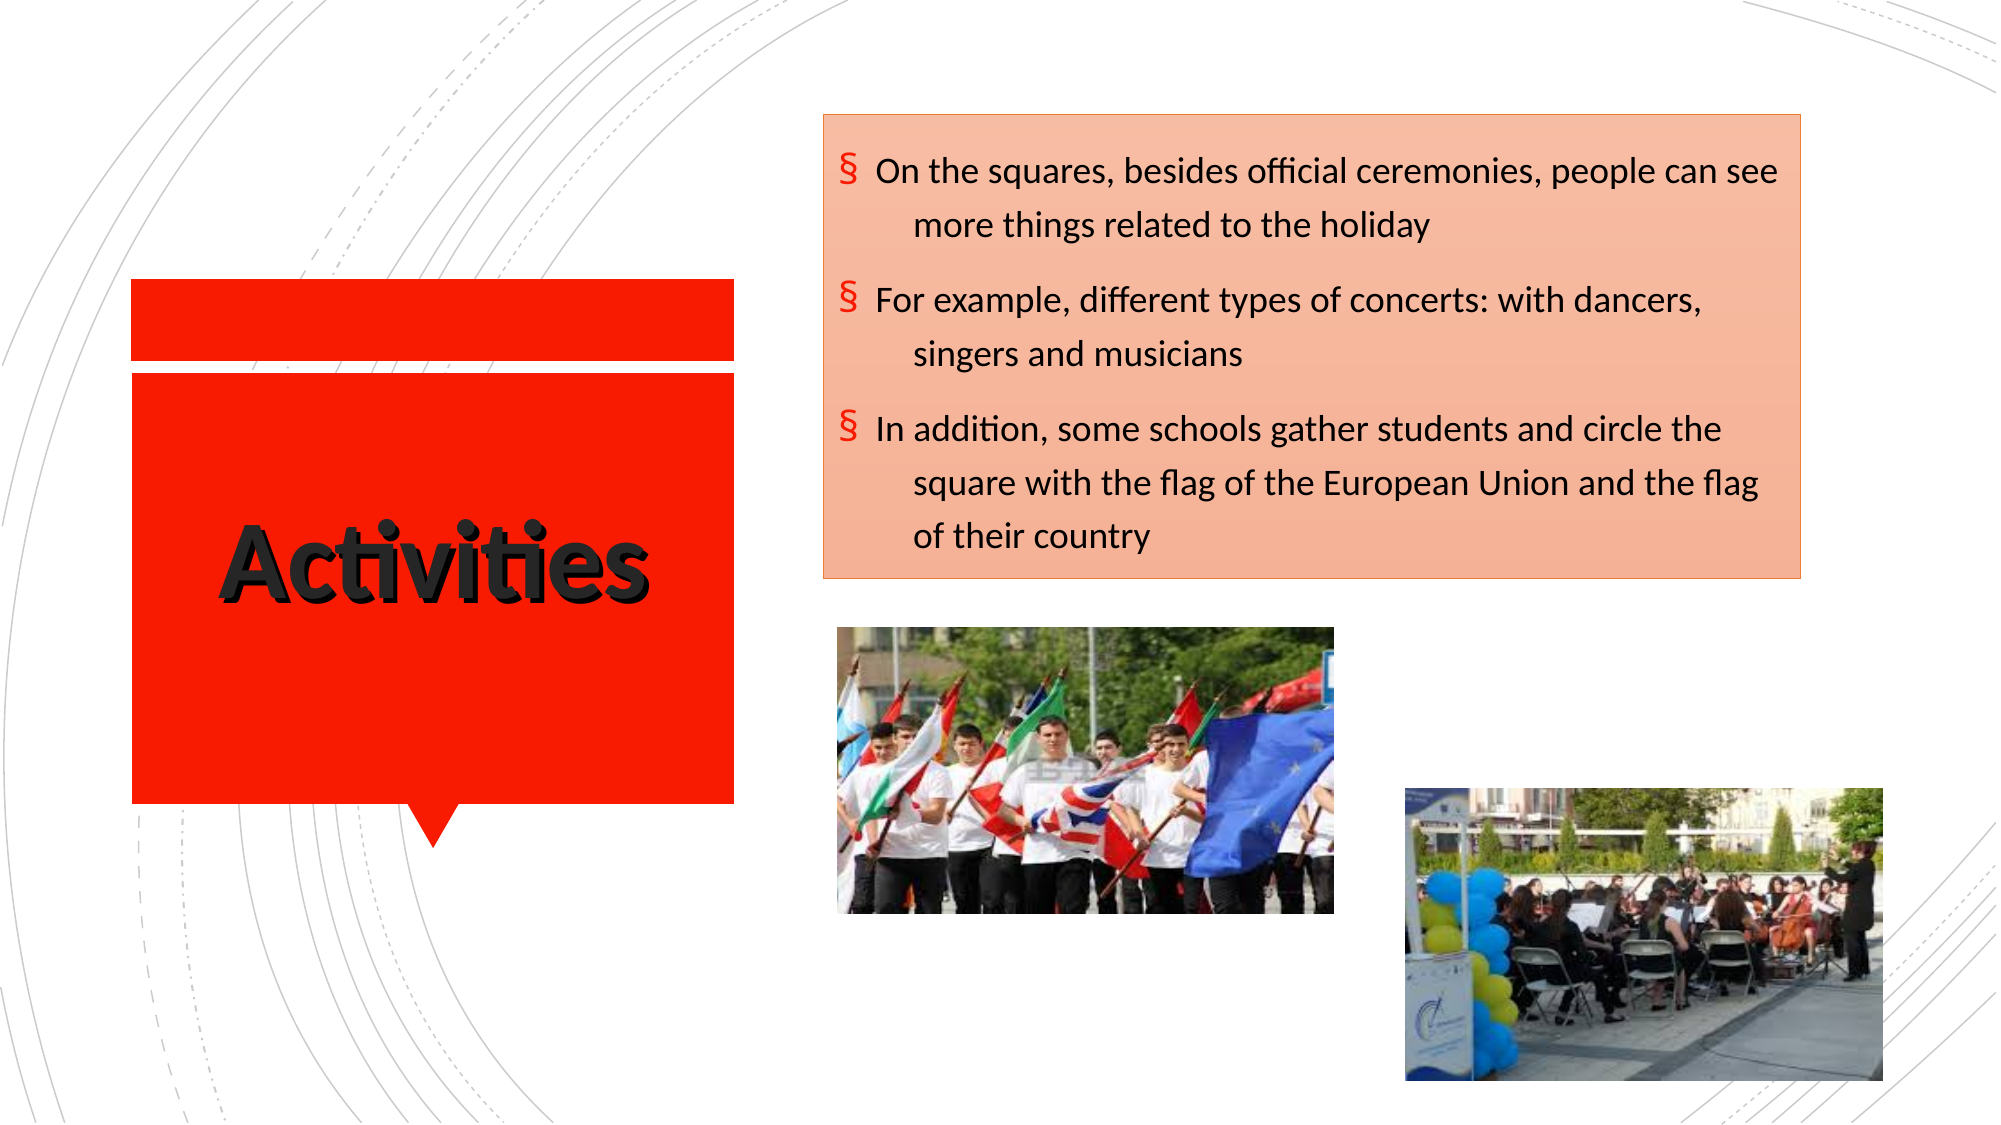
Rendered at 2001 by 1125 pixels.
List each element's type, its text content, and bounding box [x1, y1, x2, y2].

picture [1405, 788, 1883, 1081]
list On the squares, besides official ceremonies, people can see more things related to the holiday For example, different types of concerts: with dancers, singers and musicians In addition, some schools gather students and circle the square with the flag of the European Union and the flag of their country [823, 114, 1801, 579]
picture [837, 627, 1334, 914]
text_box Аctivities [204, 479, 663, 629]
